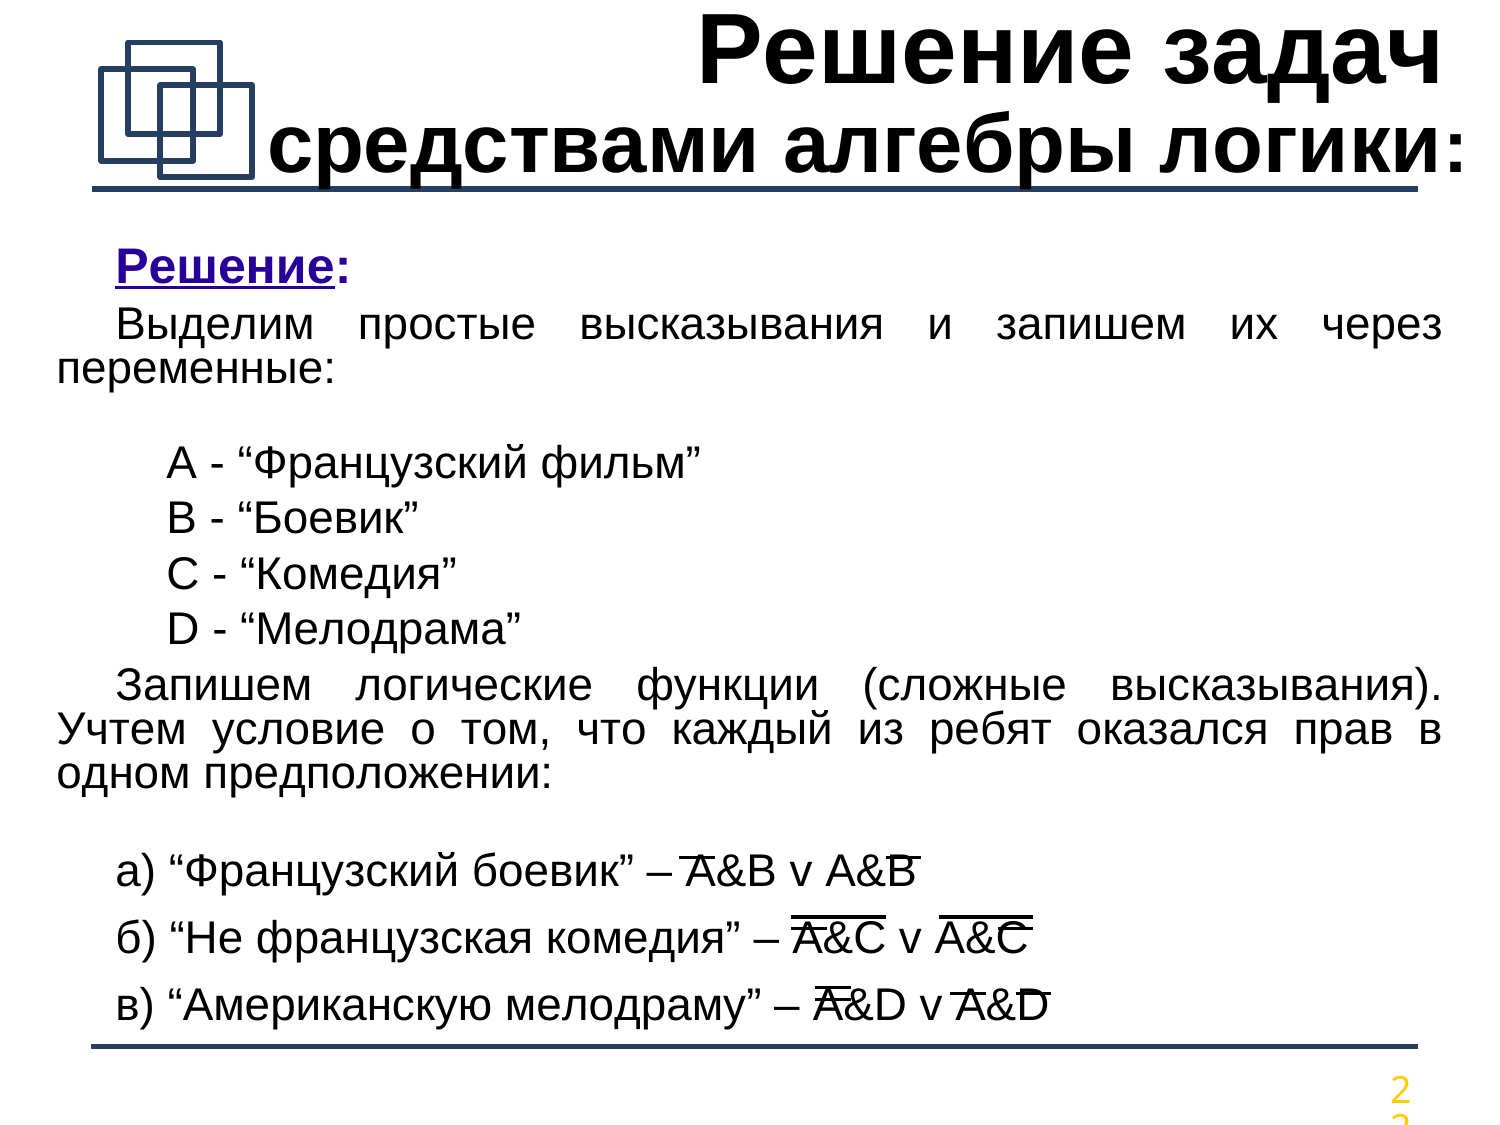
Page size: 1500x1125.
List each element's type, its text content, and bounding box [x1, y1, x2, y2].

list Решение: Выделим простые высказывания и запишем их через переменные: А - “Французский фильм” В - “Боевик” С - “Комедия” D - “Мелодрама” Запишем логические функции (сложные высказывания). Учтем условие о том, что каждый из ребят оказался прав в одном предположении: а) “Французский боевик” – A&B v A&B б) “Не французская комедия” – A&C v A&C в) “Американскую мелодраму” – A&D v A&D [41, 237, 1459, 1089]
text_box Решение задач средствами алгебры логики: [77, 0, 1483, 196]
